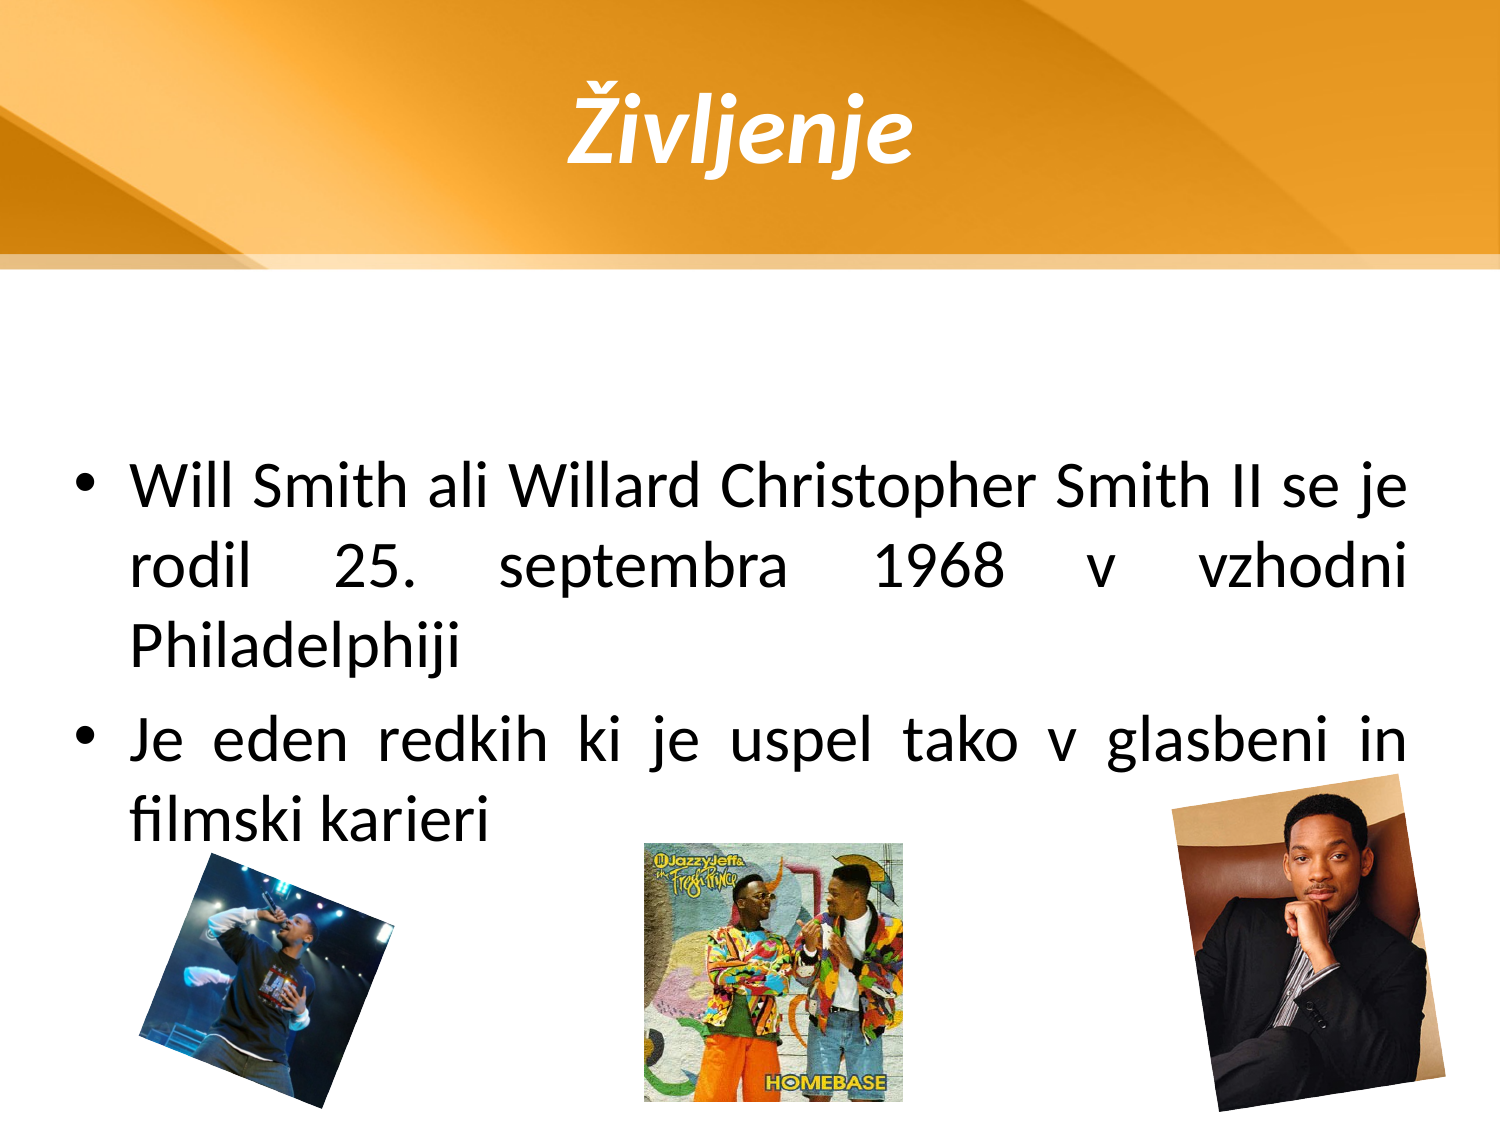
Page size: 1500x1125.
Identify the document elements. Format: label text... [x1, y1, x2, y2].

list Will Smith ali Willard Christopher Smith II se je rodil 25. septembra 1968 v vzhodni Philadelphiji Je eden redkih ki je uspel tako v glasbeni in filmski karieri [58, 433, 1425, 1079]
picture [0, 0, 1500, 1125]
title Življenje [58, 23, 1425, 223]
